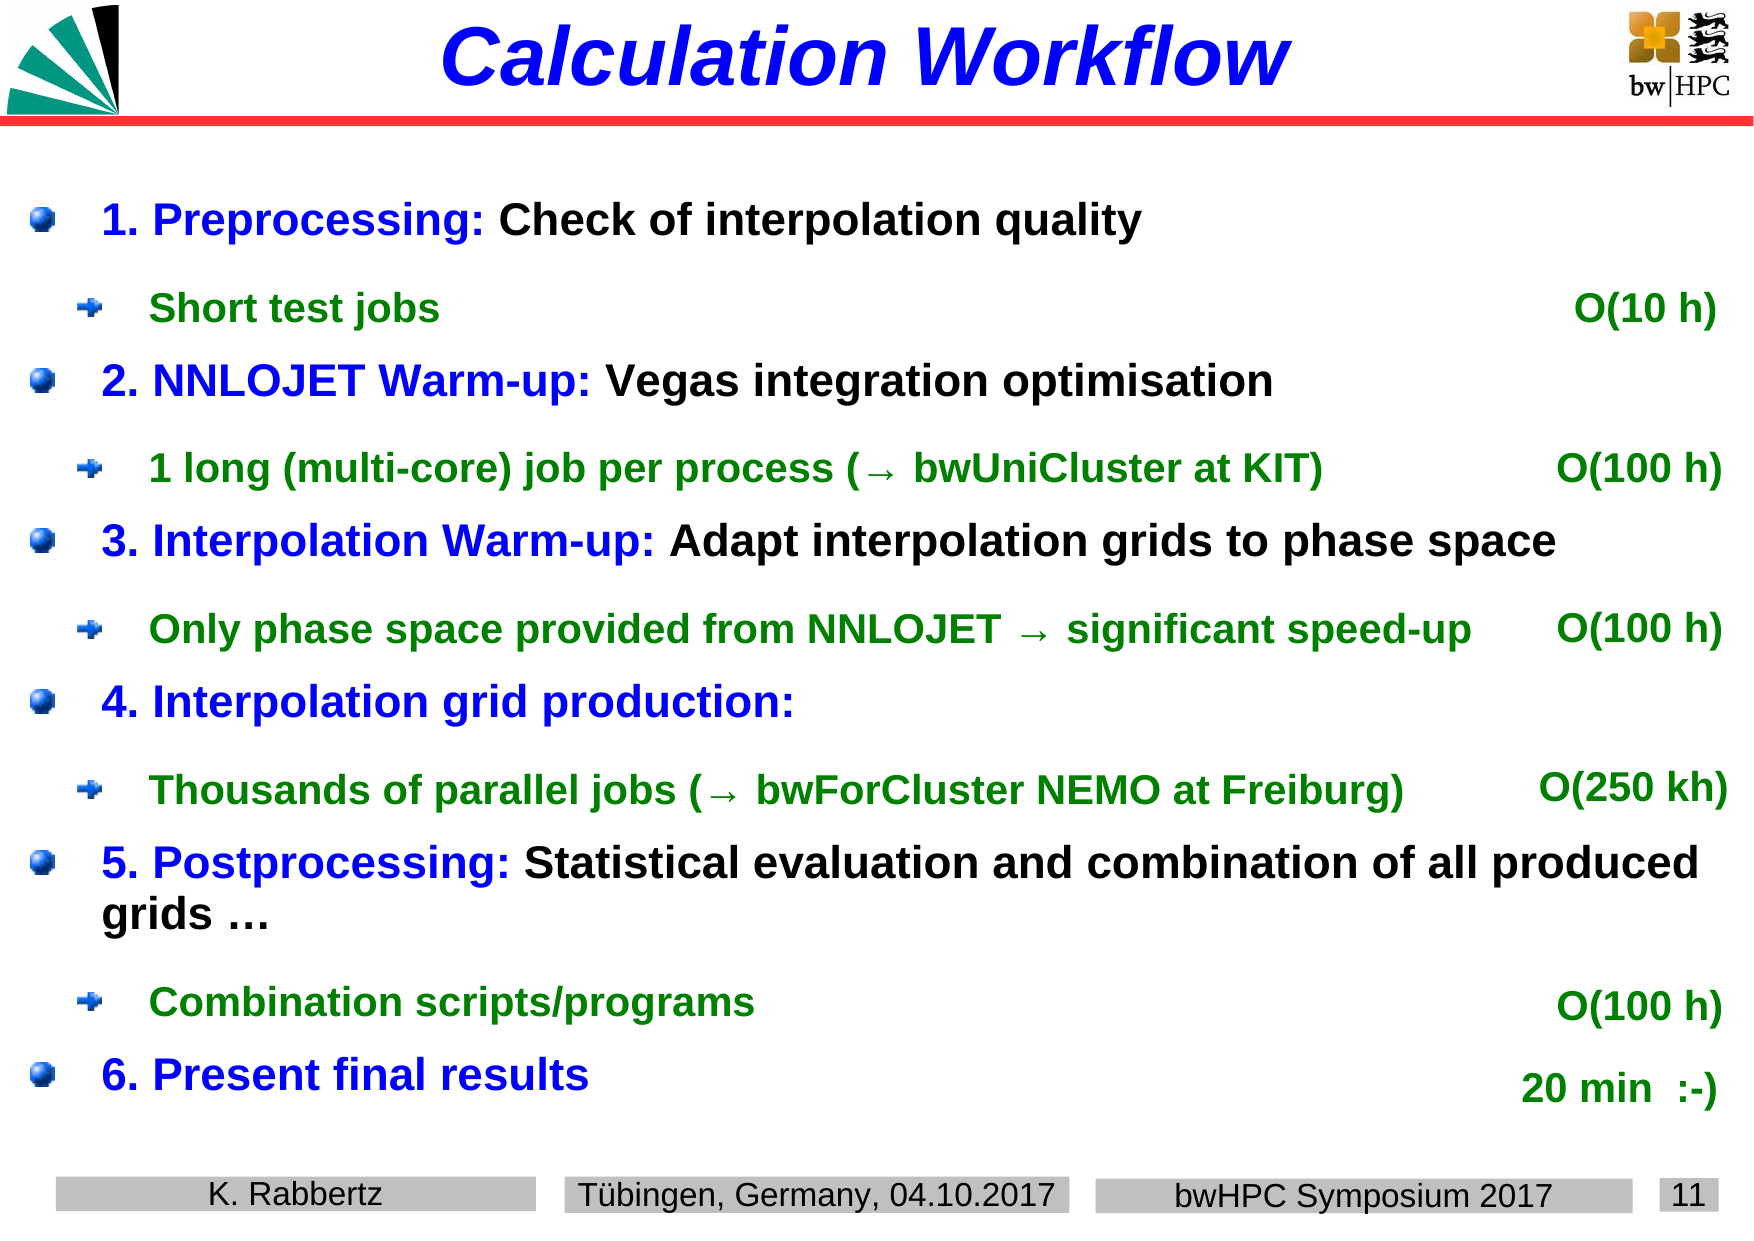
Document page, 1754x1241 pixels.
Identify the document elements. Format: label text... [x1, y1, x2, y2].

text_box O(100 h) [1544, 438, 1736, 498]
text_box O(250 kh) [1526, 757, 1754, 817]
text_box O(10 h) [1562, 279, 1733, 339]
title Calculation Workflow [123, 0, 1606, 114]
text_box O(100 h) [1544, 598, 1736, 658]
text_box O(100 h) [1544, 976, 1736, 1036]
picture [1617, 3, 1740, 115]
picture [7, 5, 119, 116]
list 1. Preprocessing: Check of interpolation quality Short test jobs 2. NNLOJET Warm-up: Vegas integration optimisation 1 long (multi-core) job per process (→ bwUniCluster at KIT) 3. Interpolation Warm-up: Adapt interpolation grids to phase space Only phase space provided from NNLOJET → significant speed-up 4. Interpolation grid production: Thousands of parallel jobs (→ bwForCluster NEMO at Freiburg) 5. Postprocessing: Statistical evaluation and combination of all produced grids … Combination scripts/programs 6. Present final results [18, 193, 1735, 1156]
text_box 20 min :-) [1509, 1059, 1742, 1118]
